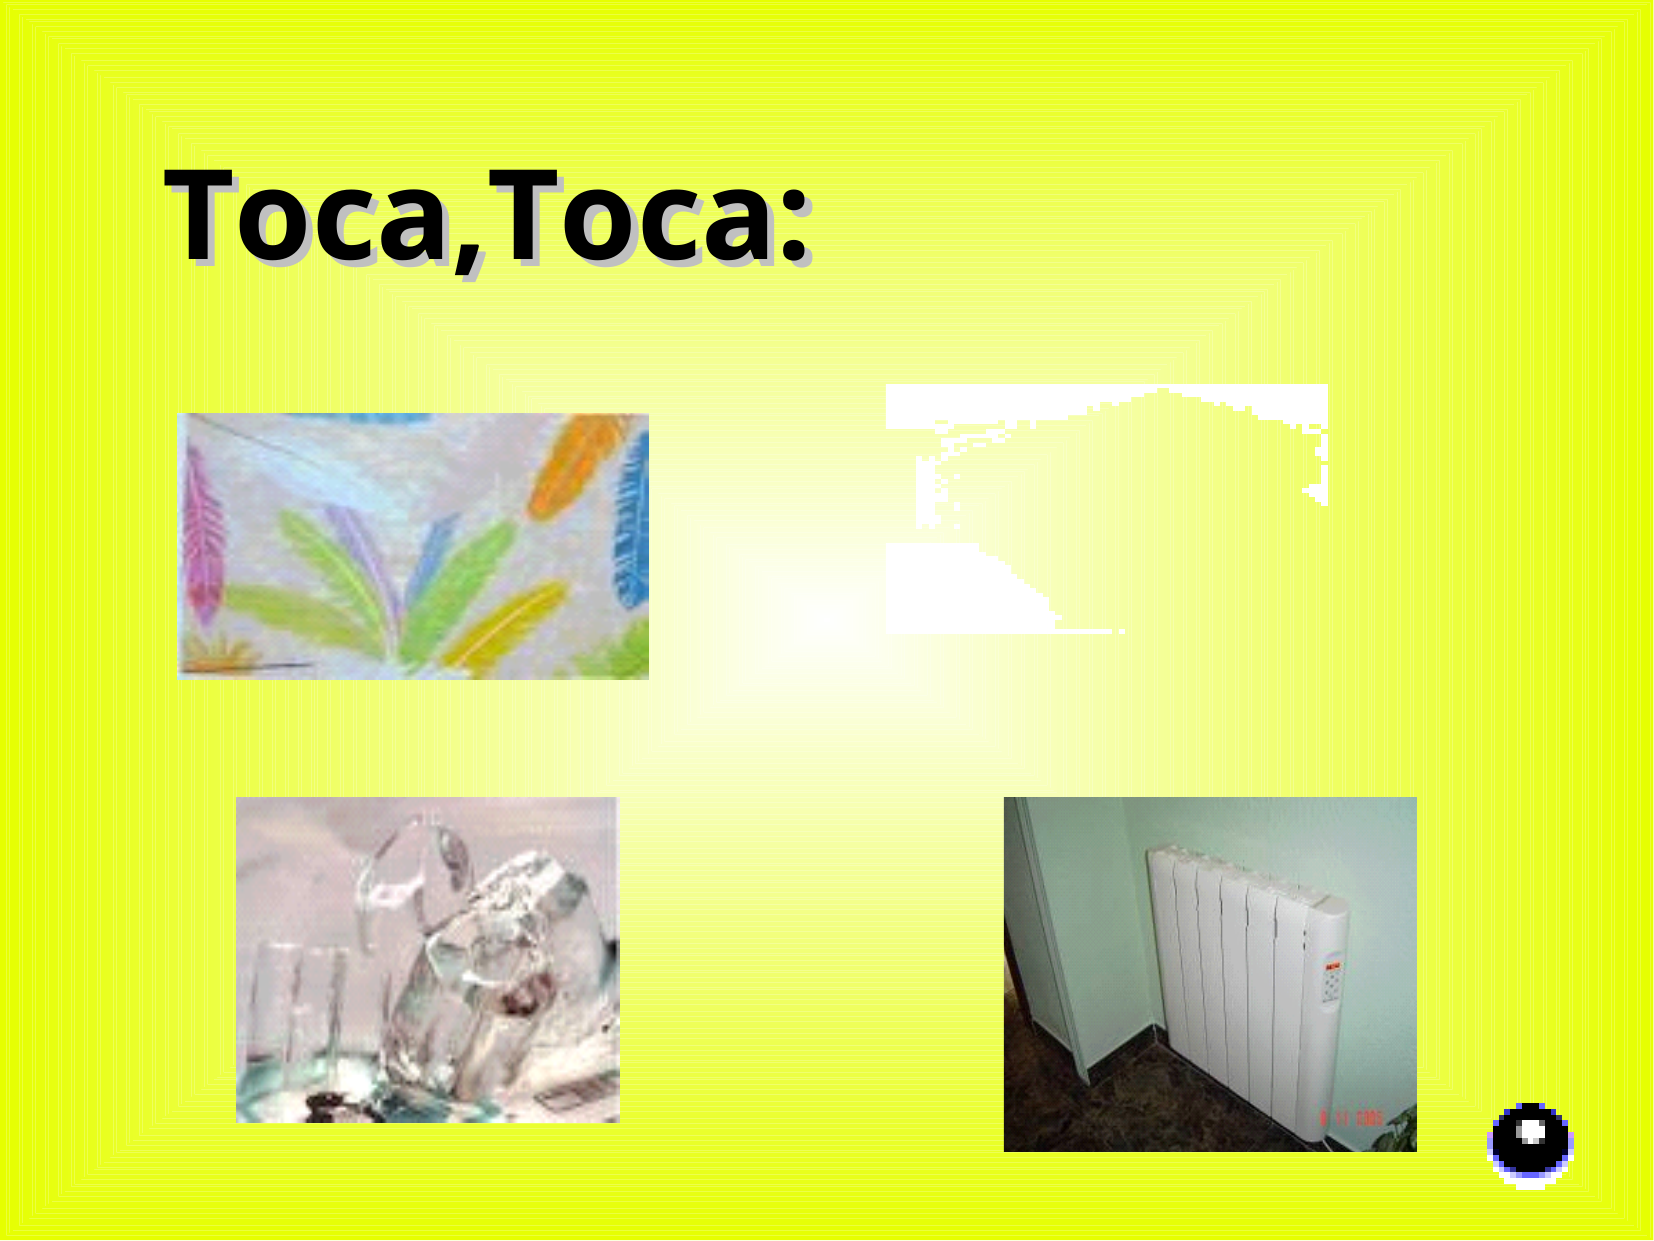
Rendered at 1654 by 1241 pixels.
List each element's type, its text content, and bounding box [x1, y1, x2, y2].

picture [177, 413, 650, 680]
picture [885, 383, 1329, 634]
text_box Toca,Toca: [147, 118, 914, 308]
picture [236, 797, 621, 1123]
picture [1003, 797, 1418, 1152]
picture [1476, 1092, 1580, 1196]
